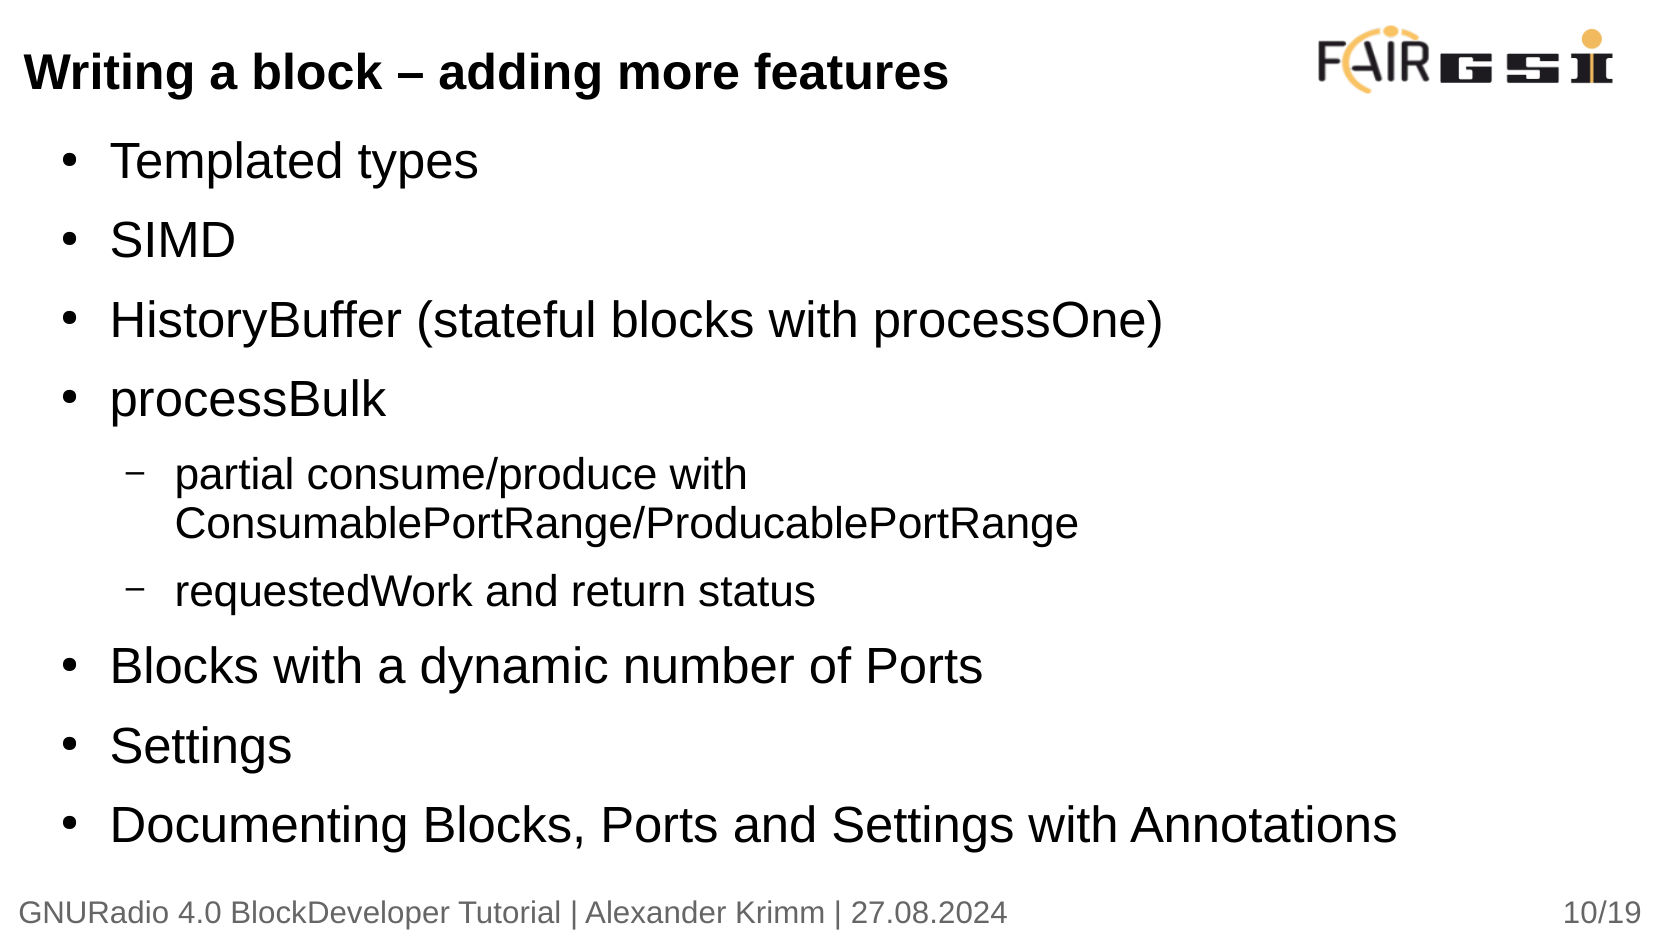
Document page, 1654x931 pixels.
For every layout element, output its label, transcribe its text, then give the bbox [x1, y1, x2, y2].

list Templated types SIMD HistoryBuffer (stateful blocks with processOne) processBulk partial consume/produce with ConsumablePortRange/ProducablePortRange requestedWork and return status Blocks with a dynamic number of Ports Settings Documenting Blocks, Ports and Settings with Annotations [44, 132, 1610, 854]
title Writing a block – adding more features [23, 5, 1638, 139]
